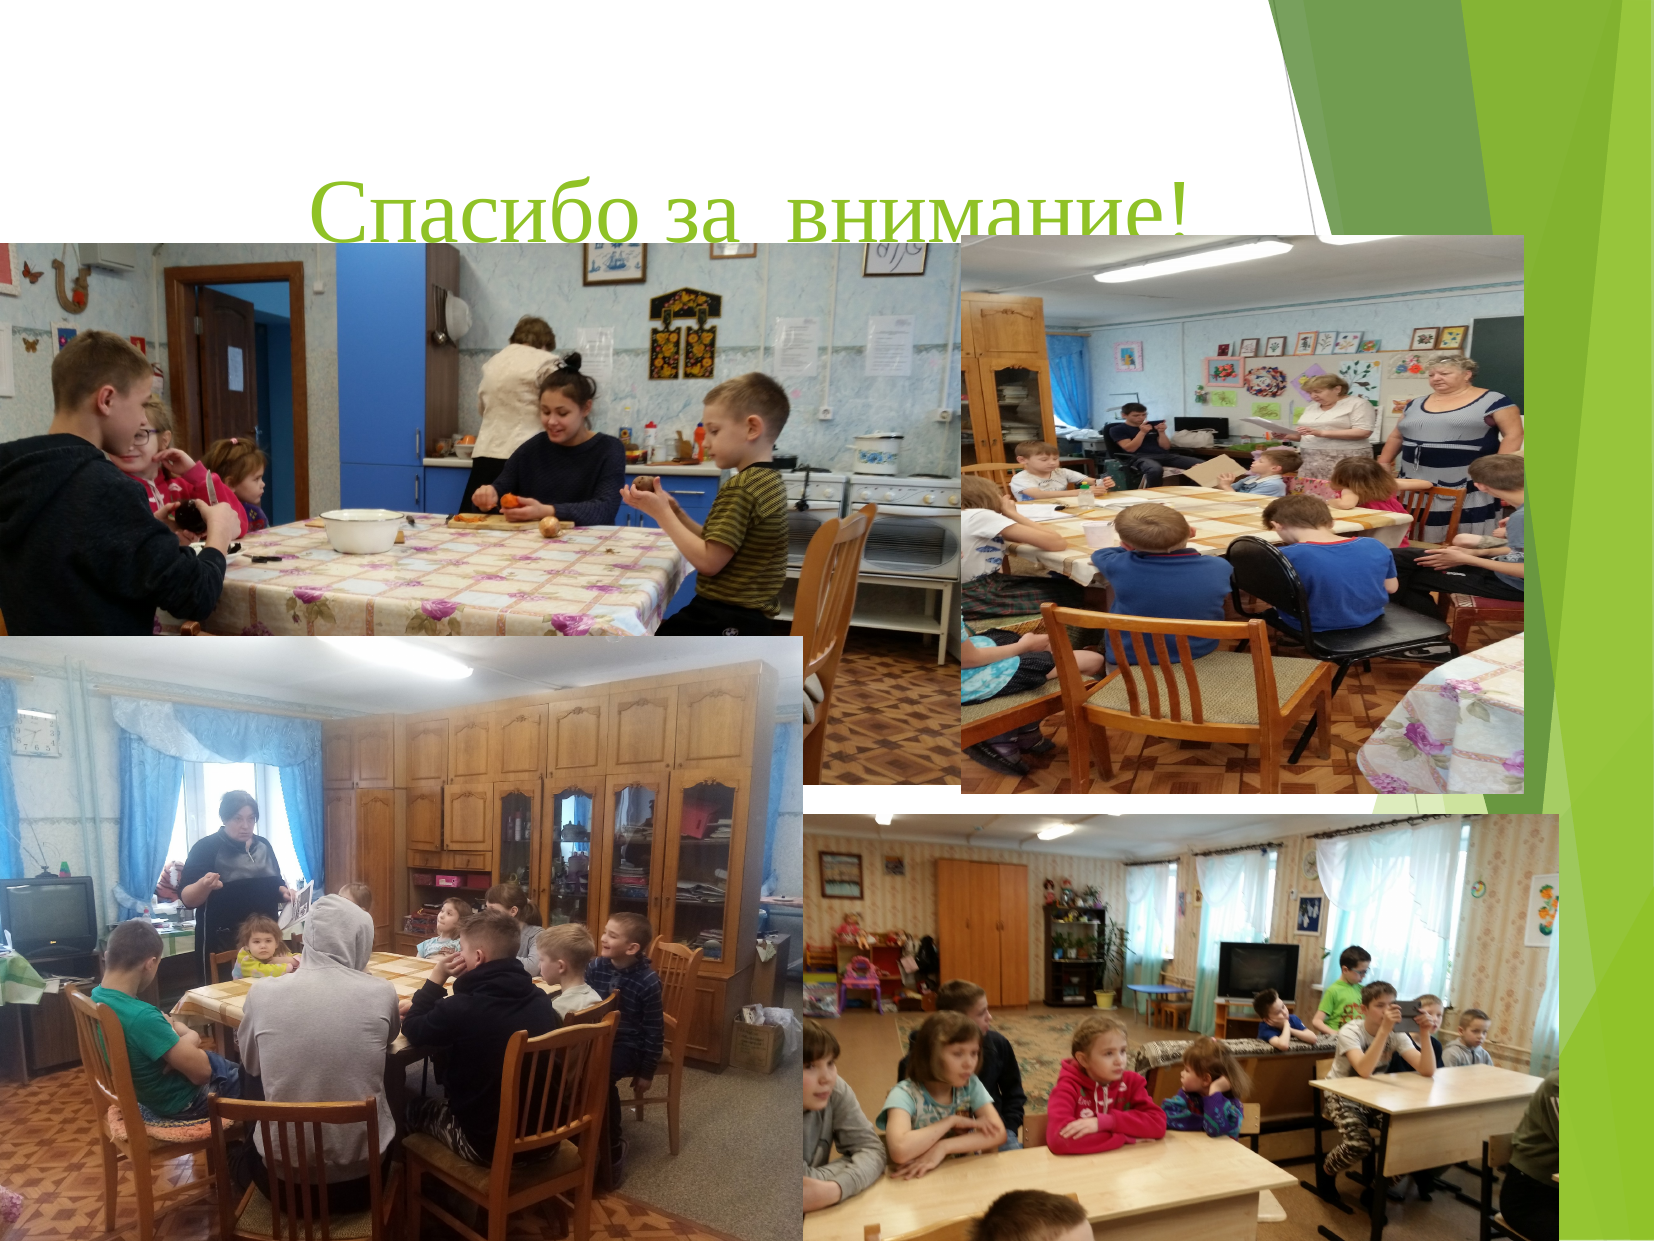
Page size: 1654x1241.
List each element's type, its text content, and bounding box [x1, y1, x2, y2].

picture [0, 235, 1559, 1241]
title Спасибо за внимание! [0, 88, 1489, 243]
title Спасибо за внимание! [803, 786, 1489, 814]
